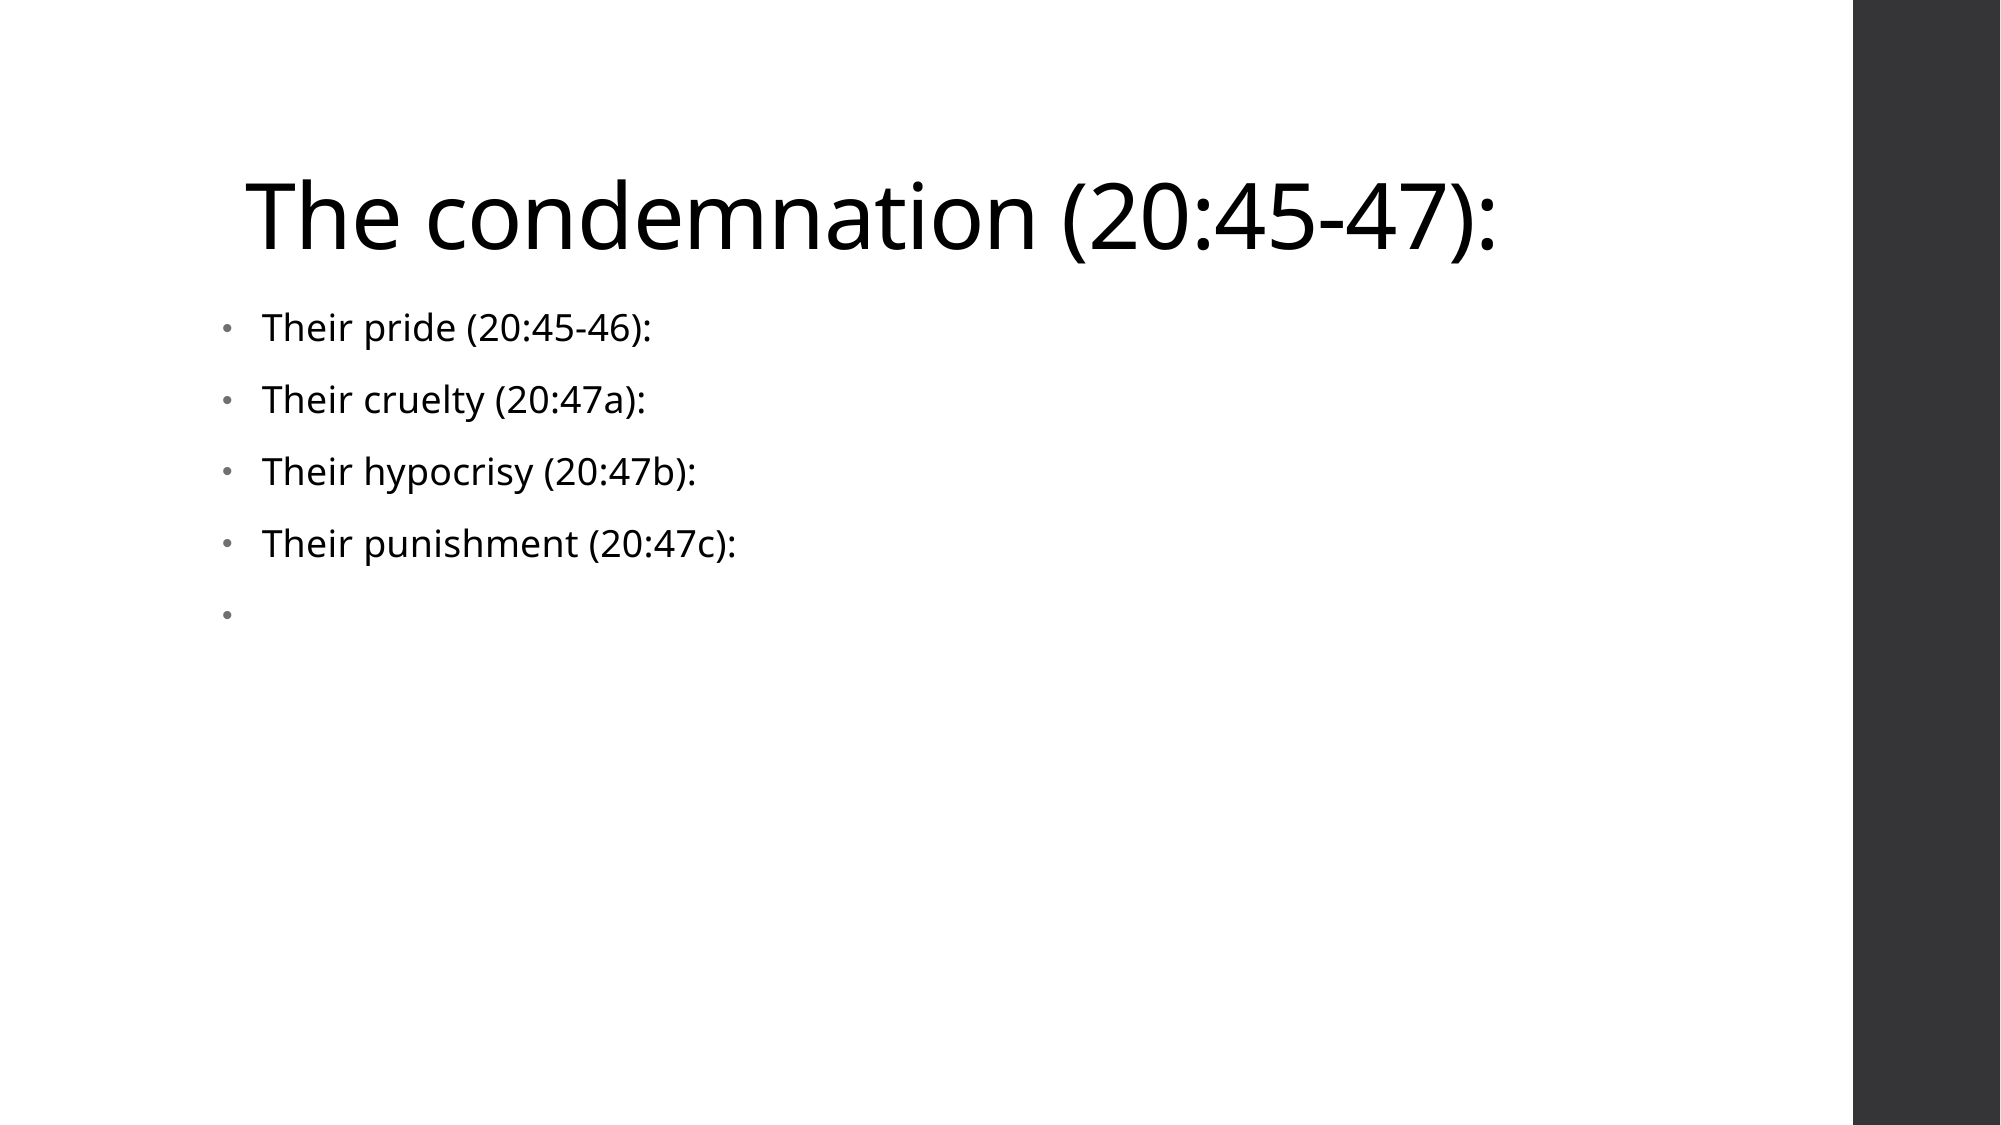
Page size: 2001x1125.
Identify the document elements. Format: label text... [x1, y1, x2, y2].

list Their pride (20:45-46): Their cruelty (20:47a): Their hypocrisy (20:47b): Their punishment (20:47c): [206, 299, 1617, 1014]
title The condemnation (20:45-47): [206, 60, 1797, 278]
